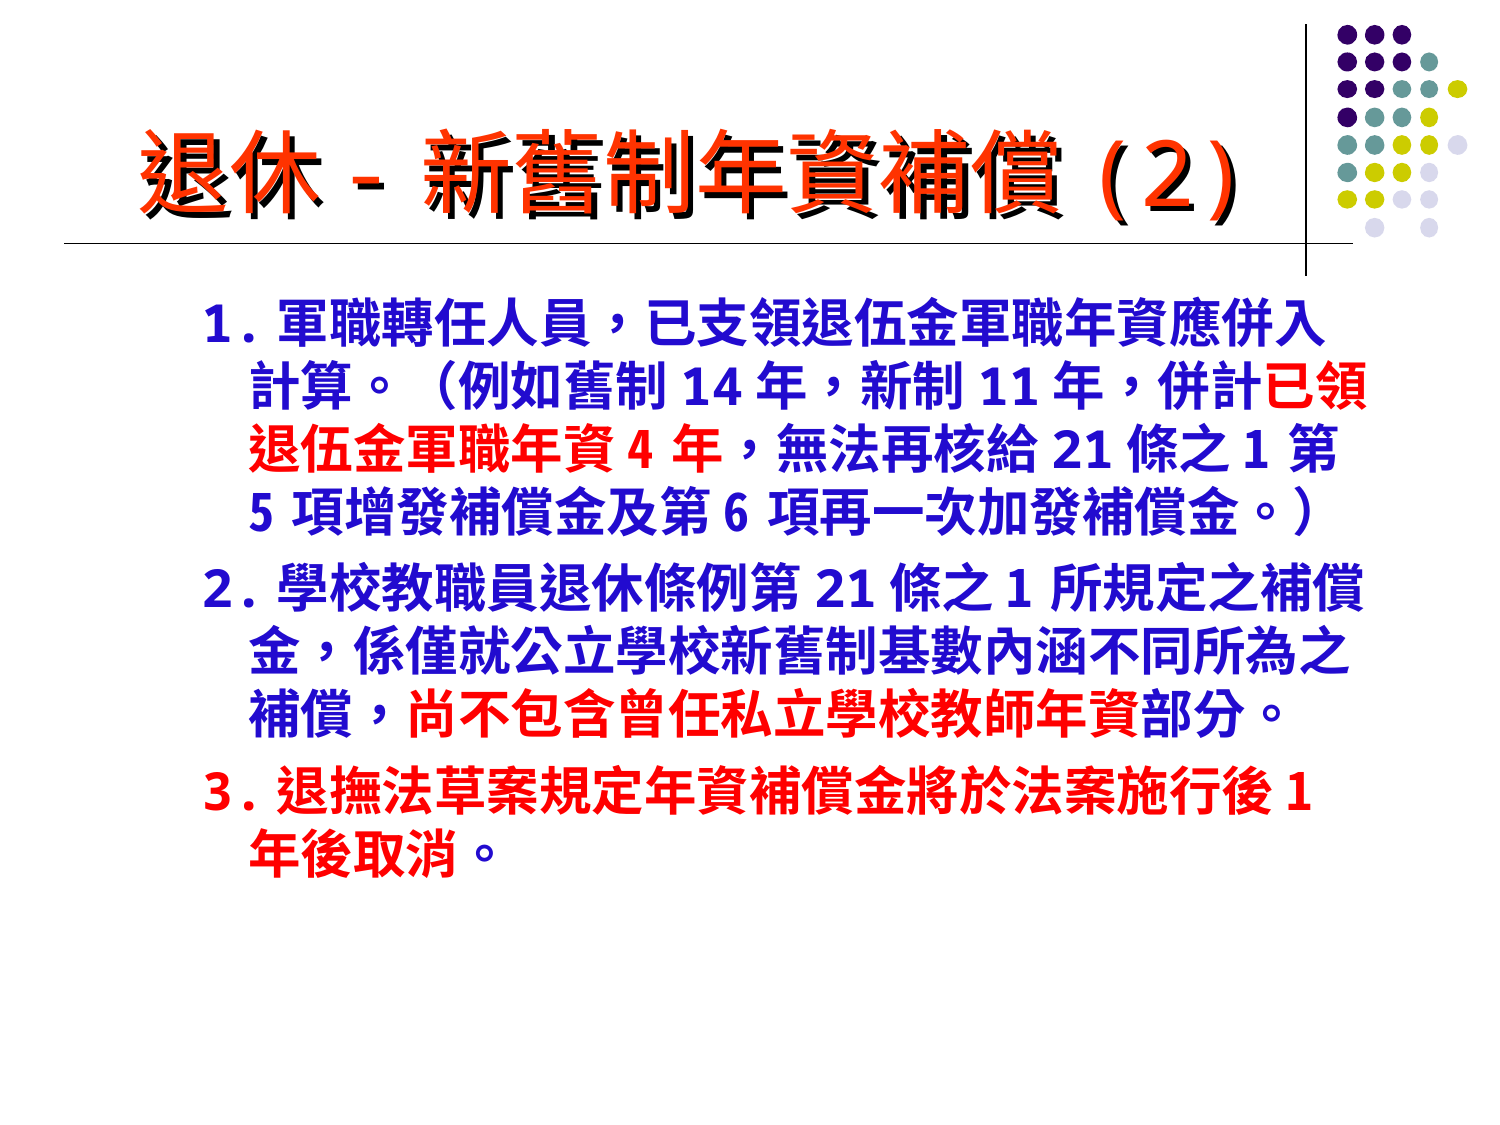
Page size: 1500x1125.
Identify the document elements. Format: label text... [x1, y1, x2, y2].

title 退休-新舊制年資補償(2) [74, 20, 1313, 233]
list 1.軍職轉任人員，已支領退伍金軍職年資應併入計算。（例如舊制14年，新制11年，併計已領退伍金軍職年資4年，無法再核給21條之1第5項增發補償金及第6項再一次加發補償金。） 2.學校教職員退休條例第21條之1所規定之補償金，係僅就公立學校新舊制基數內涵不同所為之補償，尚不包含曾任私立學校教師年資部分。 3.退撫法草案規定年資補償金將於法案施行後1年後取消。 [29, 282, 1388, 1006]
